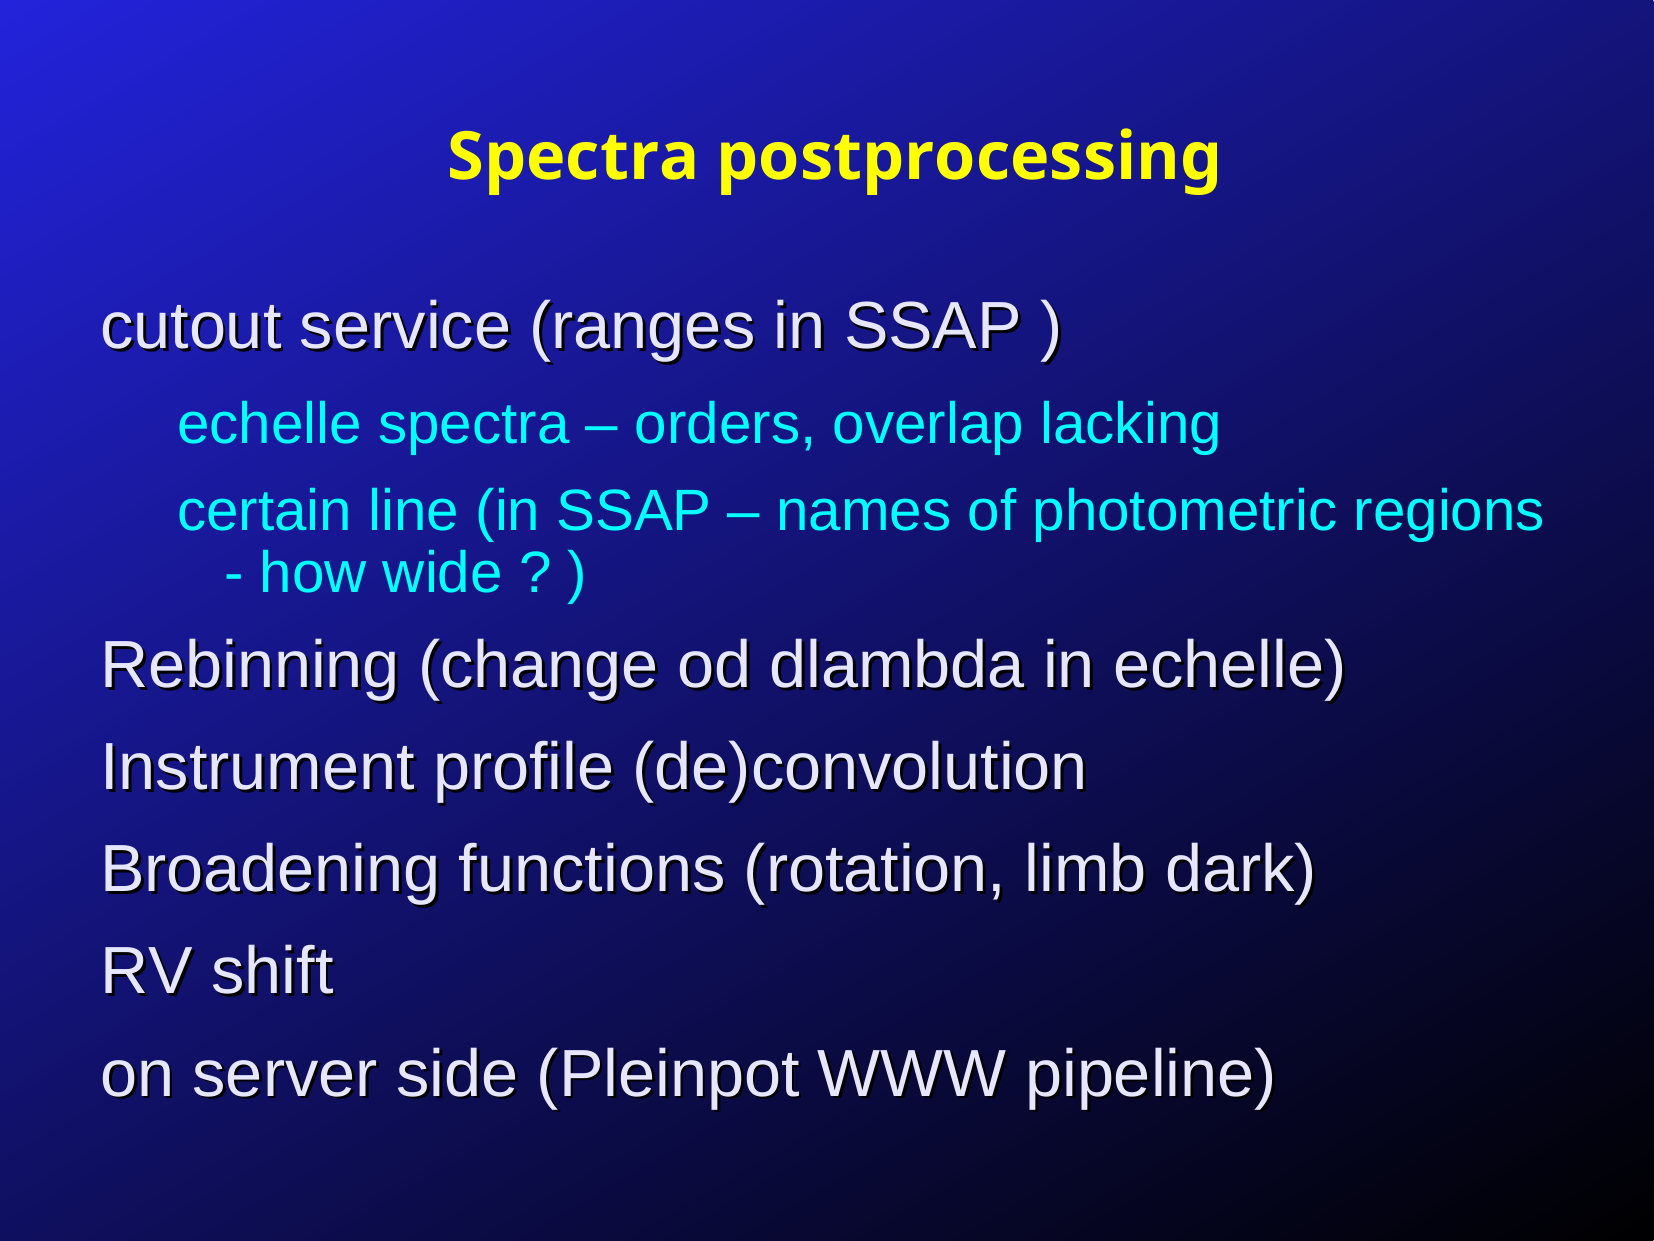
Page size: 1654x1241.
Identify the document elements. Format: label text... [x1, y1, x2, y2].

list cutout service (ranges in SSAP ) echelle spectra – orders, overlap lacking certain line (in SSAP – names of photometric regions - how wide ? ) Rebinning (change od dlambda in echelle) Instrument profile (de)convolution Broadening functions (rotation, limb dark) RV shift on server side (Pleinpot WWW pipeline) [82, 290, 1571, 1156]
title Spectra postprocessing [82, 49, 1571, 257]
